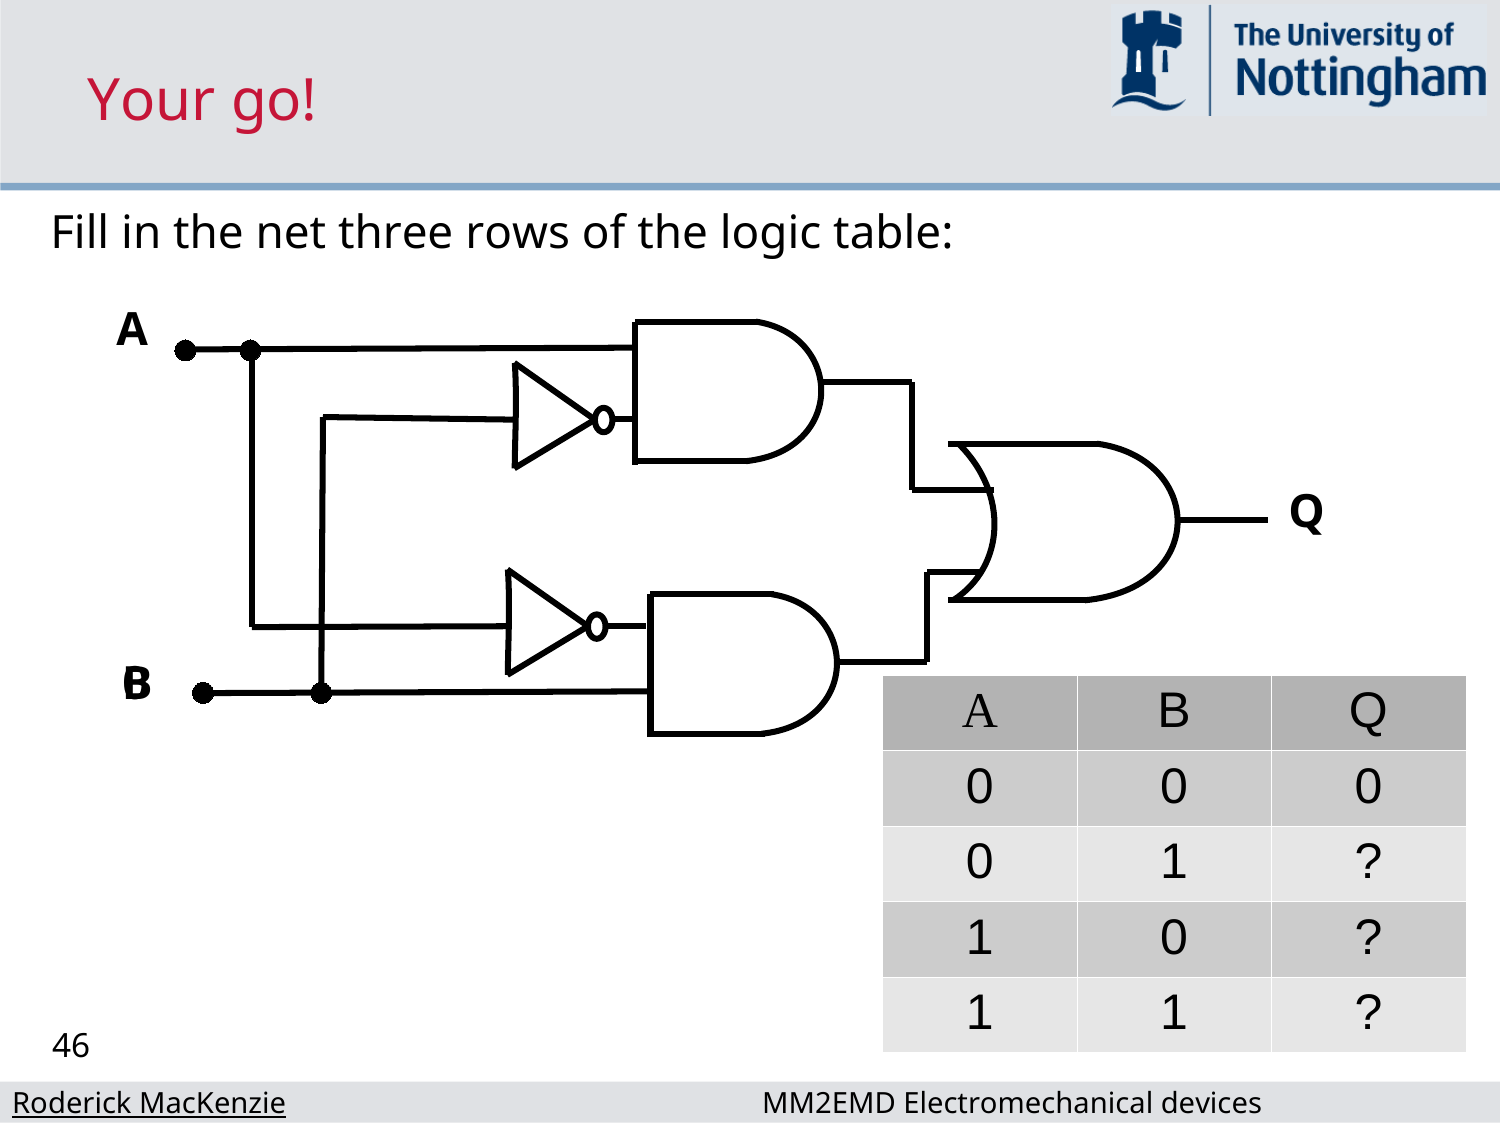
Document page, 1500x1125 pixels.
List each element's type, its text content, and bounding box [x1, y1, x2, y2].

table_cell ? [1272, 978, 1466, 1052]
title Your go! [72, 45, 1113, 151]
text_box [192, 682, 214, 704]
text_box Fill in the net three rows of the logic table: [35, 194, 1476, 265]
text_box Q [1273, 474, 1330, 545]
text_box B [107, 646, 164, 717]
table_header B [1078, 676, 1271, 750]
table_cell 1 [1078, 978, 1271, 1052]
table_cell ? [1272, 827, 1466, 901]
table_cell 0 [1078, 902, 1271, 977]
text_box <number> [37, 1017, 253, 1088]
text_box [239, 339, 261, 361]
table_cell ? [1272, 902, 1466, 977]
table_cell 0 [1272, 751, 1466, 826]
table_cell 1 [883, 902, 1077, 977]
picture [1111, 4, 1487, 116]
text_box A [101, 291, 158, 362]
table_header A [883, 676, 1077, 750]
table_header Q [1272, 676, 1466, 750]
table_cell 0 [883, 827, 1077, 901]
table_cell 1 [1078, 827, 1271, 901]
text_box [310, 682, 332, 704]
table_cell 0 [1078, 751, 1271, 826]
text_box [174, 339, 196, 361]
table_cell 1 [883, 978, 1077, 1052]
table_cell 0 [883, 751, 1077, 826]
